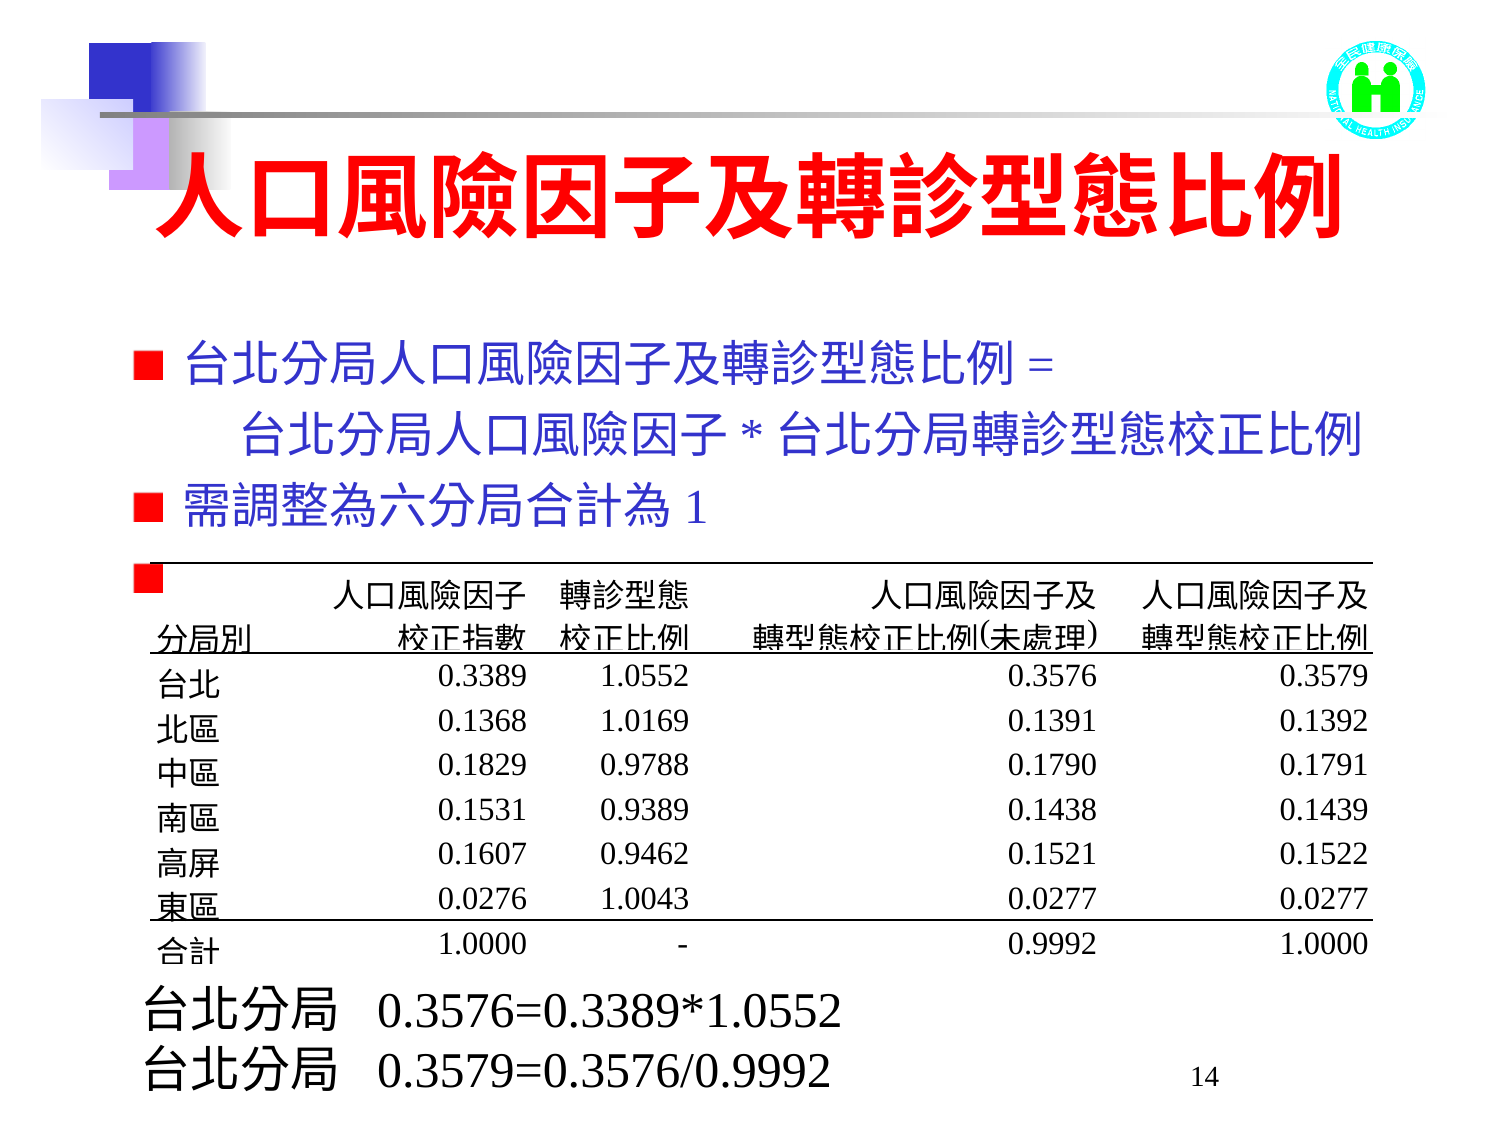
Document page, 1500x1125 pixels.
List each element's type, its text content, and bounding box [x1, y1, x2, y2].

text_box [1175, 1050, 1488, 1125]
text_box 台北分局 0.3576=0.3389*1.0552 台北分局 0.3579=0.3576/0.9992 [125, 969, 1013, 1105]
title 人口風險因子及轉診型態比例 [112, 99, 1388, 288]
chart [150, 562, 1375, 966]
list 台北分局人口風險因子及轉診型態比例= 台北分局人口風險因子*台北分局轉診型態校正比例 需調整為六分局合計為1 [112, 324, 1388, 550]
